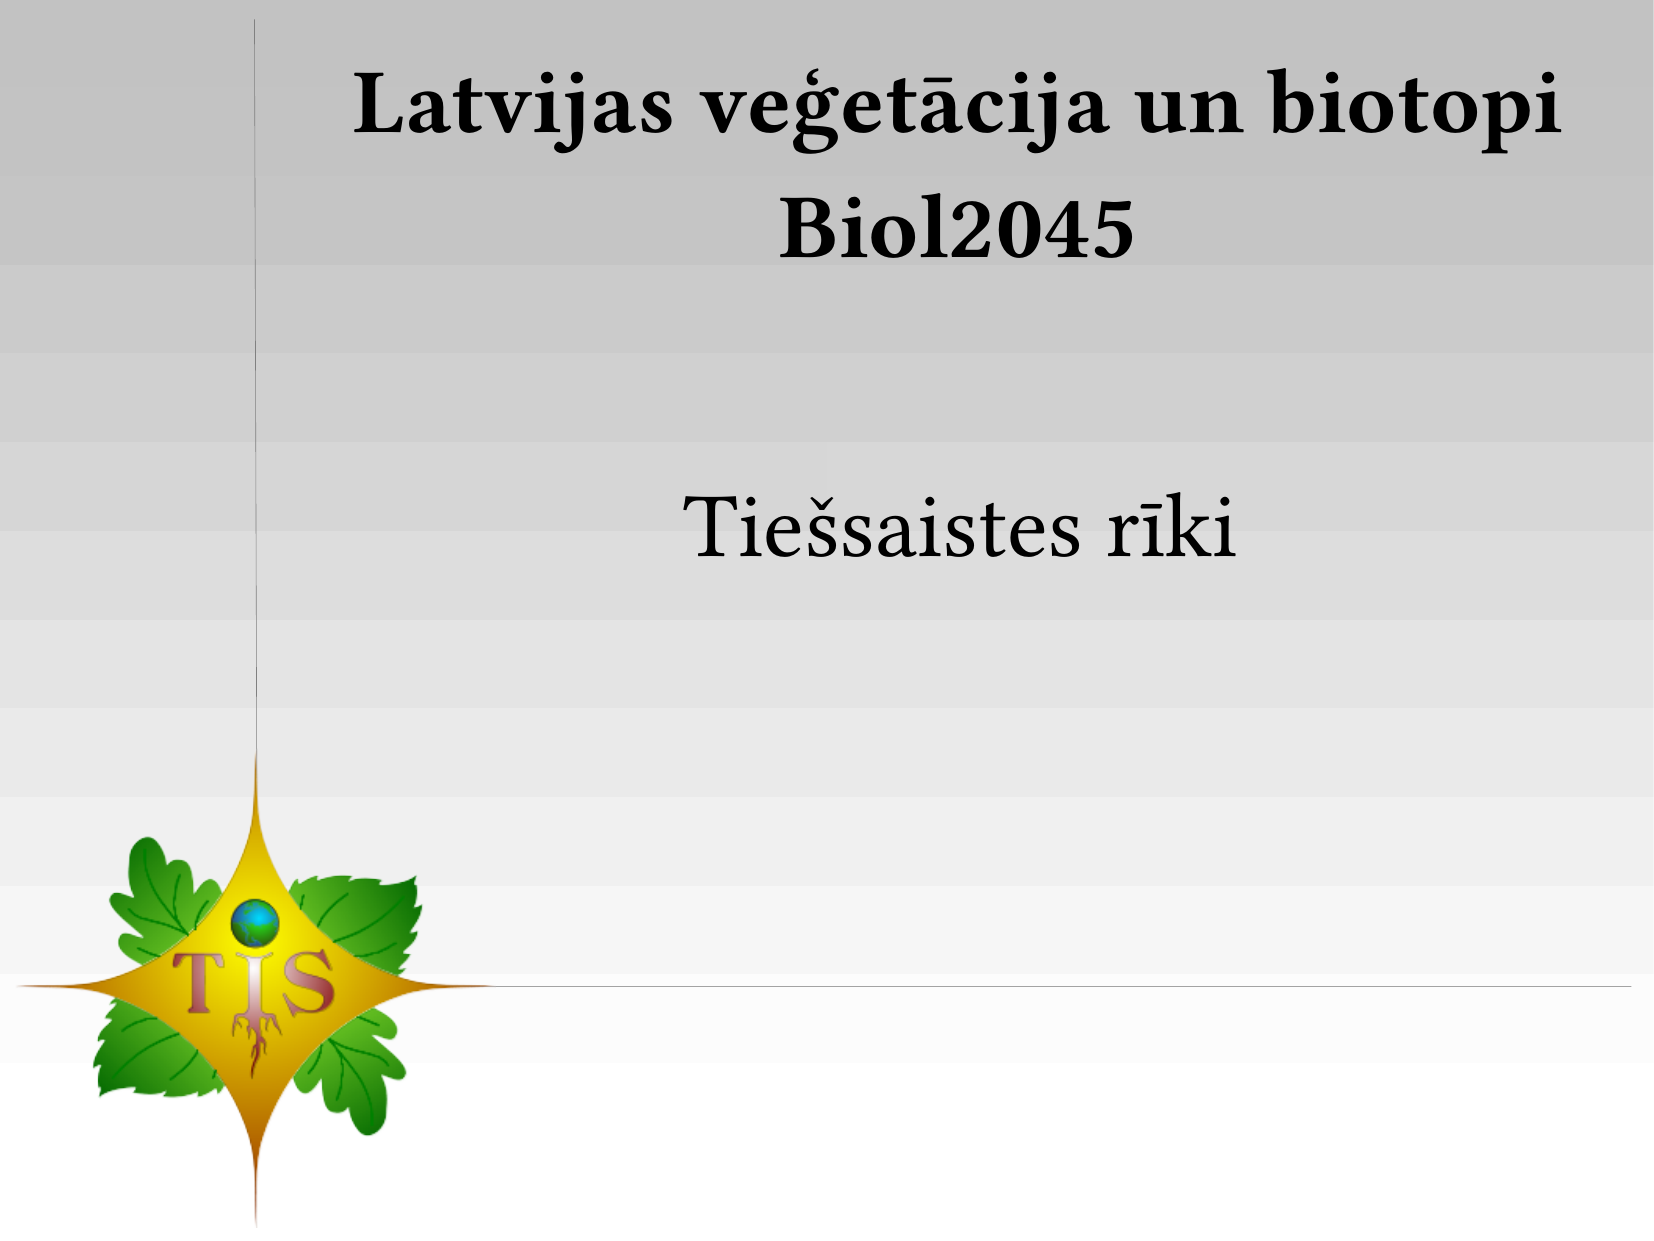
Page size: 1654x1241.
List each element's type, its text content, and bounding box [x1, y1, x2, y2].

picture [0, 0, 1654, 1241]
title Tiešsaistes rīki [327, 413, 1595, 621]
